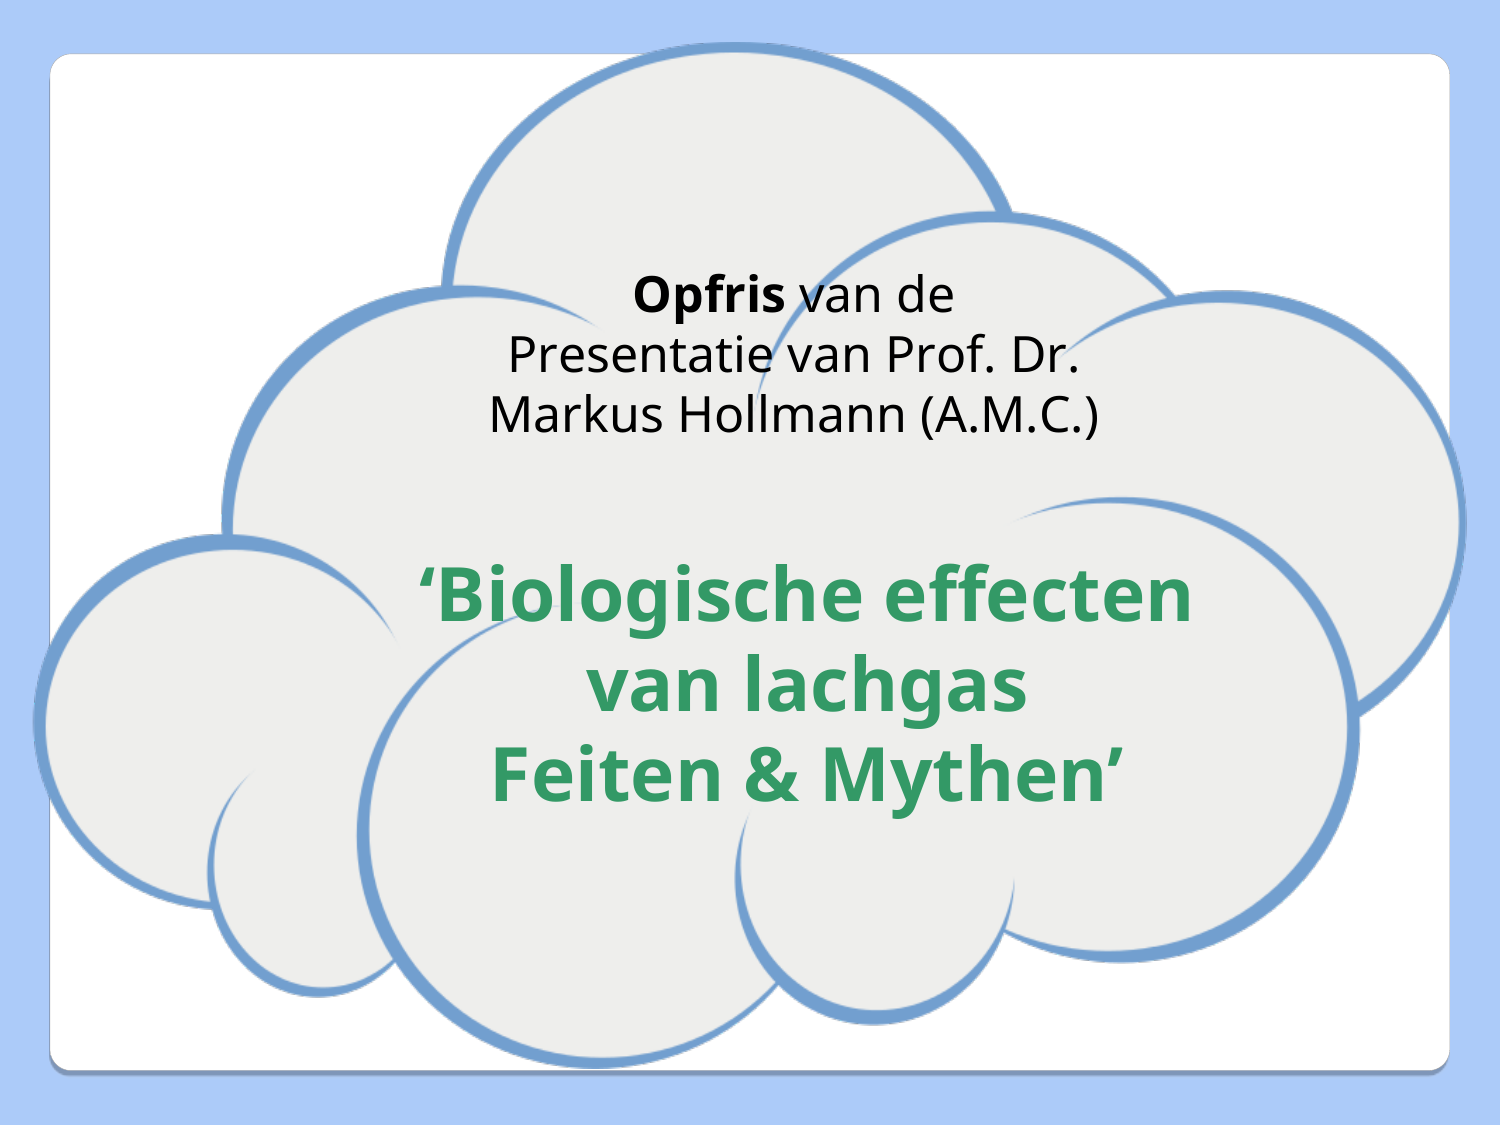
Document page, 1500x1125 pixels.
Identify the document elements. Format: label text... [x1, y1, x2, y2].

picture [29, 42, 1471, 1069]
text_box Opfris van de Presentatie van Prof. Dr. Markus Hollmann (A.M.C.) [419, 255, 1169, 450]
text_box ‘Biologische effecten van lachgas Feiten & Mythen’ [336, 539, 1278, 824]
